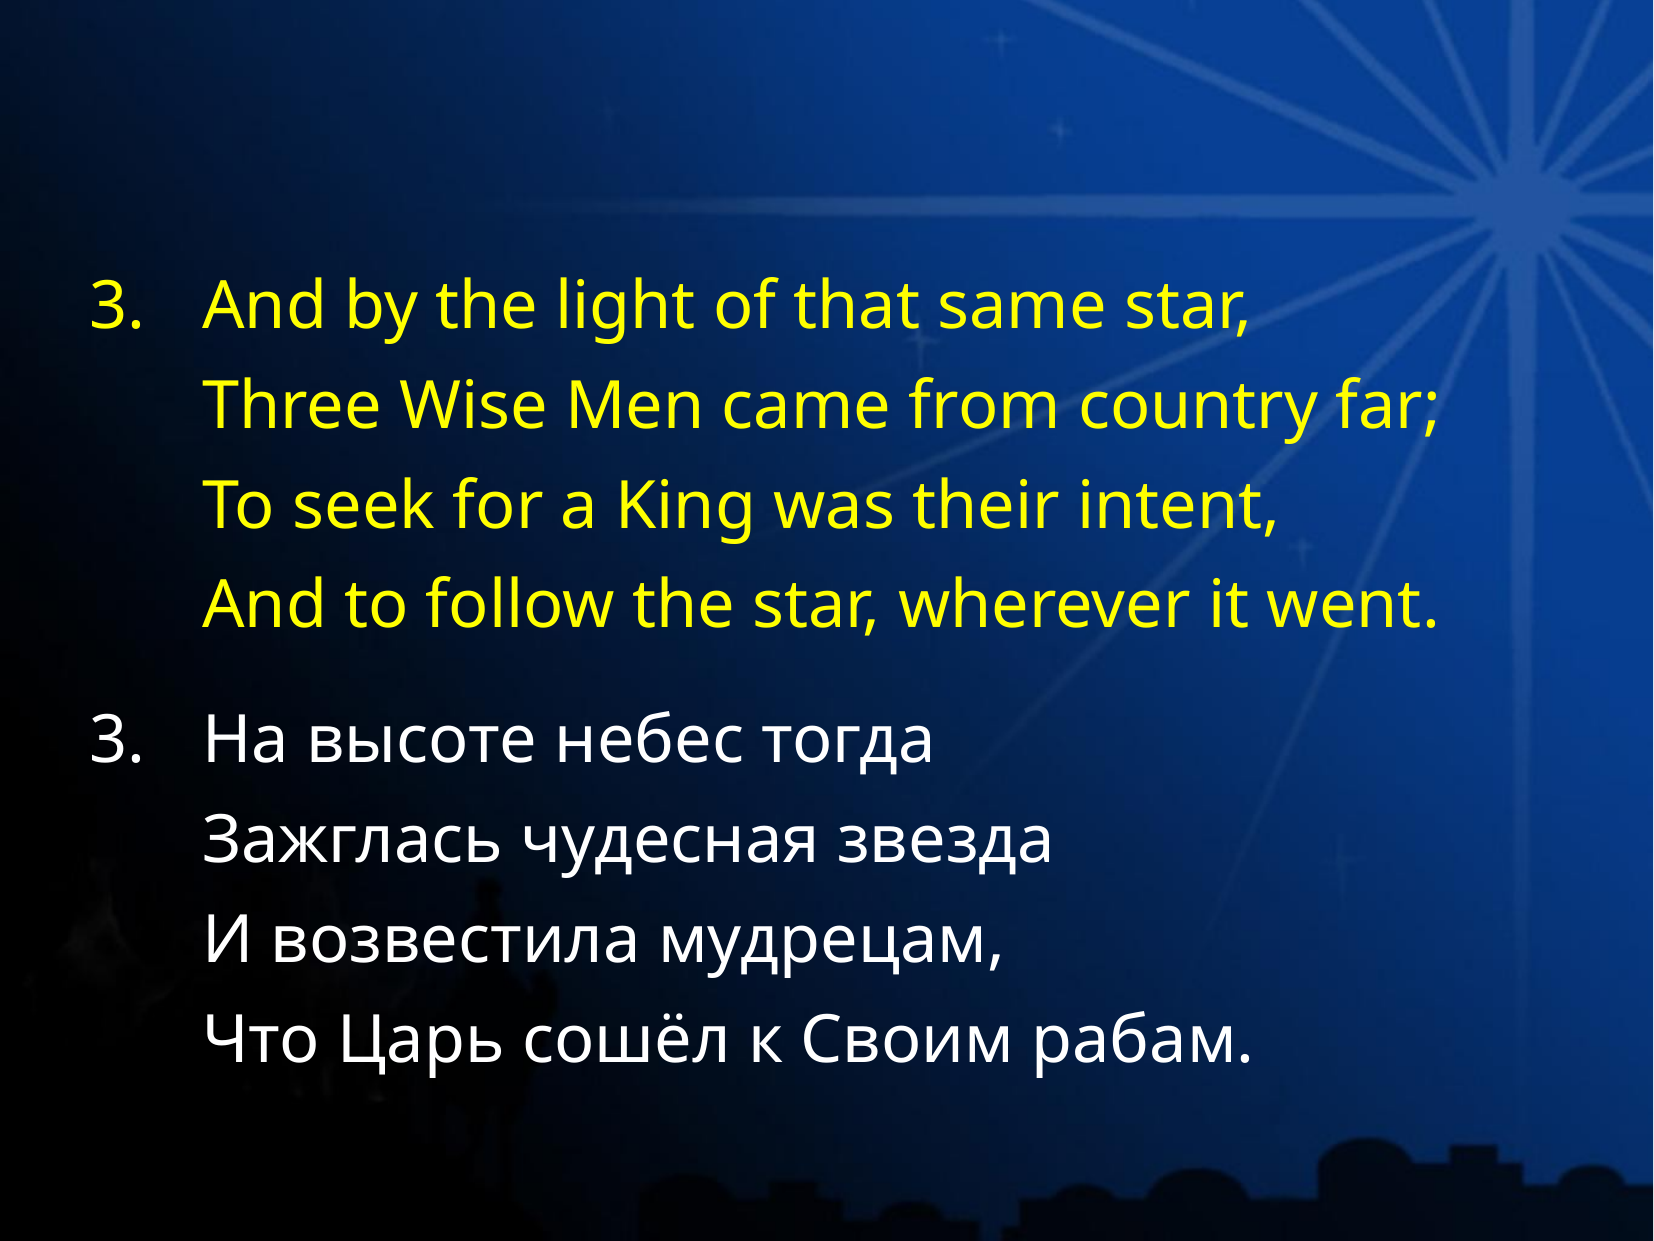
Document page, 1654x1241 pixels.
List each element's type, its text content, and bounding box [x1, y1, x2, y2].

text_box 3. And by the light of that same star, Three Wise Men came from country far; To seek for a King was their intent, And to follow the star, wherever it went. [75, 150, 1651, 638]
picture [0, 0, 1654, 1241]
text_box 3. На высоте небес тогда Зажглась чудесная звезда И возвестила мудрецам, Что Царь сошёл к Своим рабам. [75, 675, 1576, 1163]
